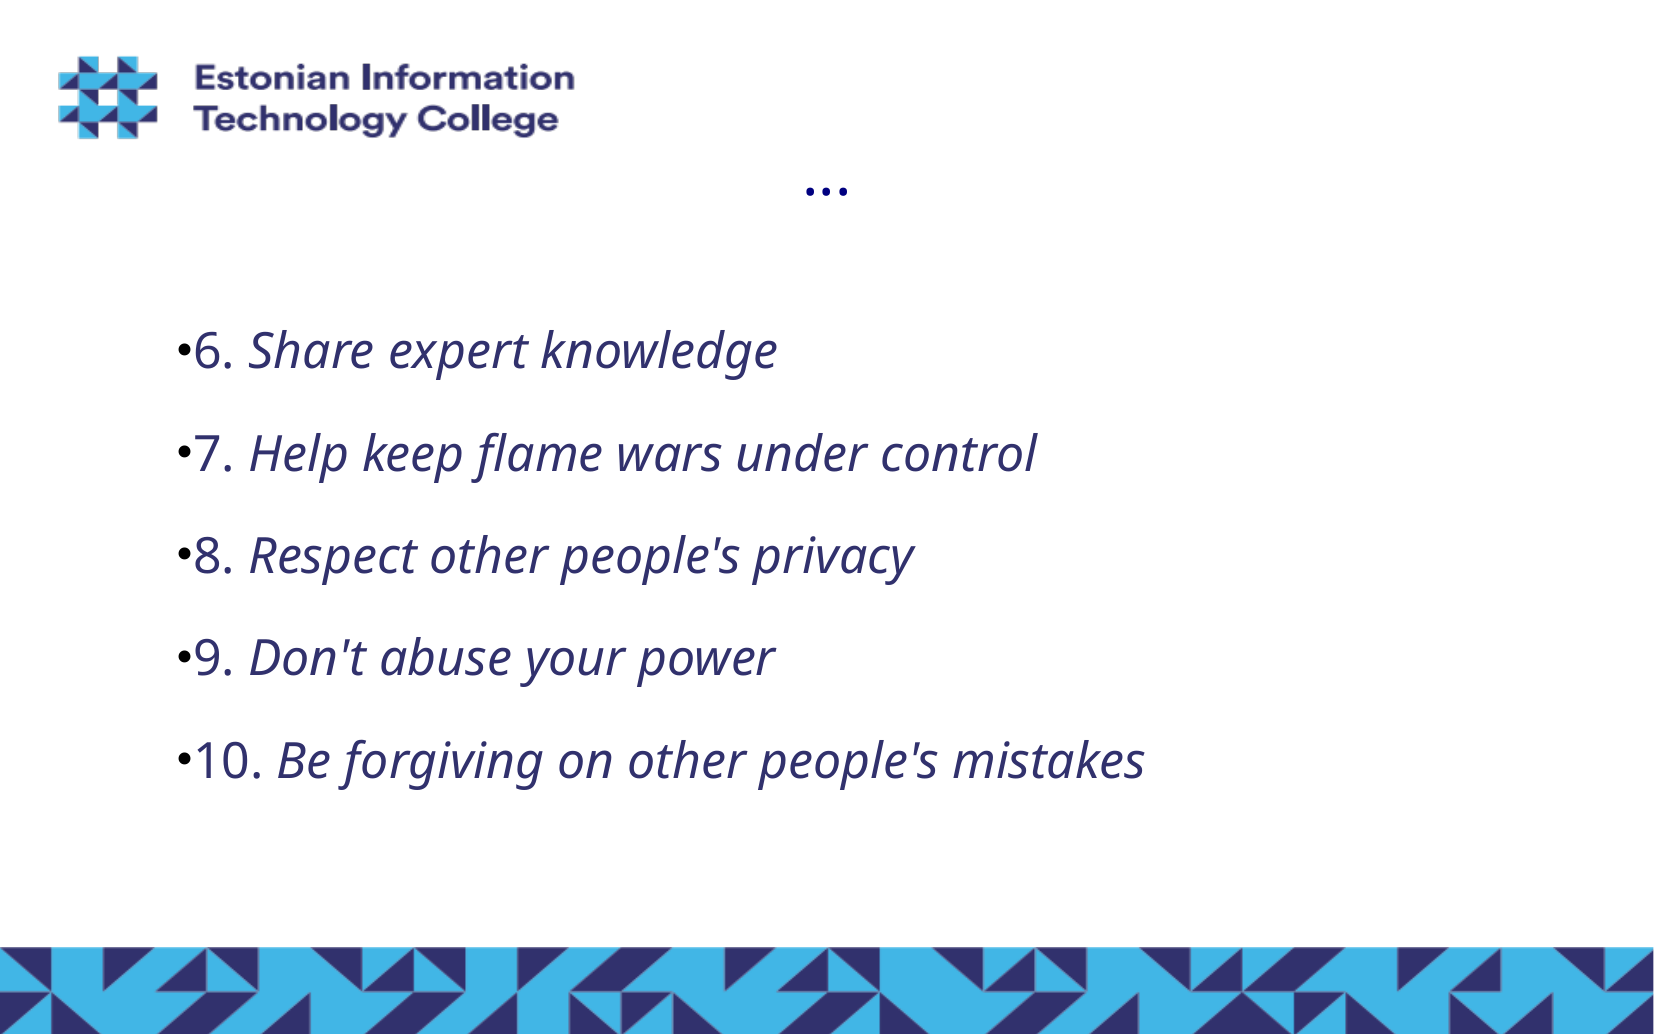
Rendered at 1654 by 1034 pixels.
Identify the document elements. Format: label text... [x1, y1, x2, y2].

title ... [121, 83, 1533, 260]
list 6. Share expert knowledge 7. Help keep flame wars under control 8. Respect other people's privacy 9. Don't abuse your power 10. Be forgiving on other people's mistakes [175, 314, 1588, 965]
